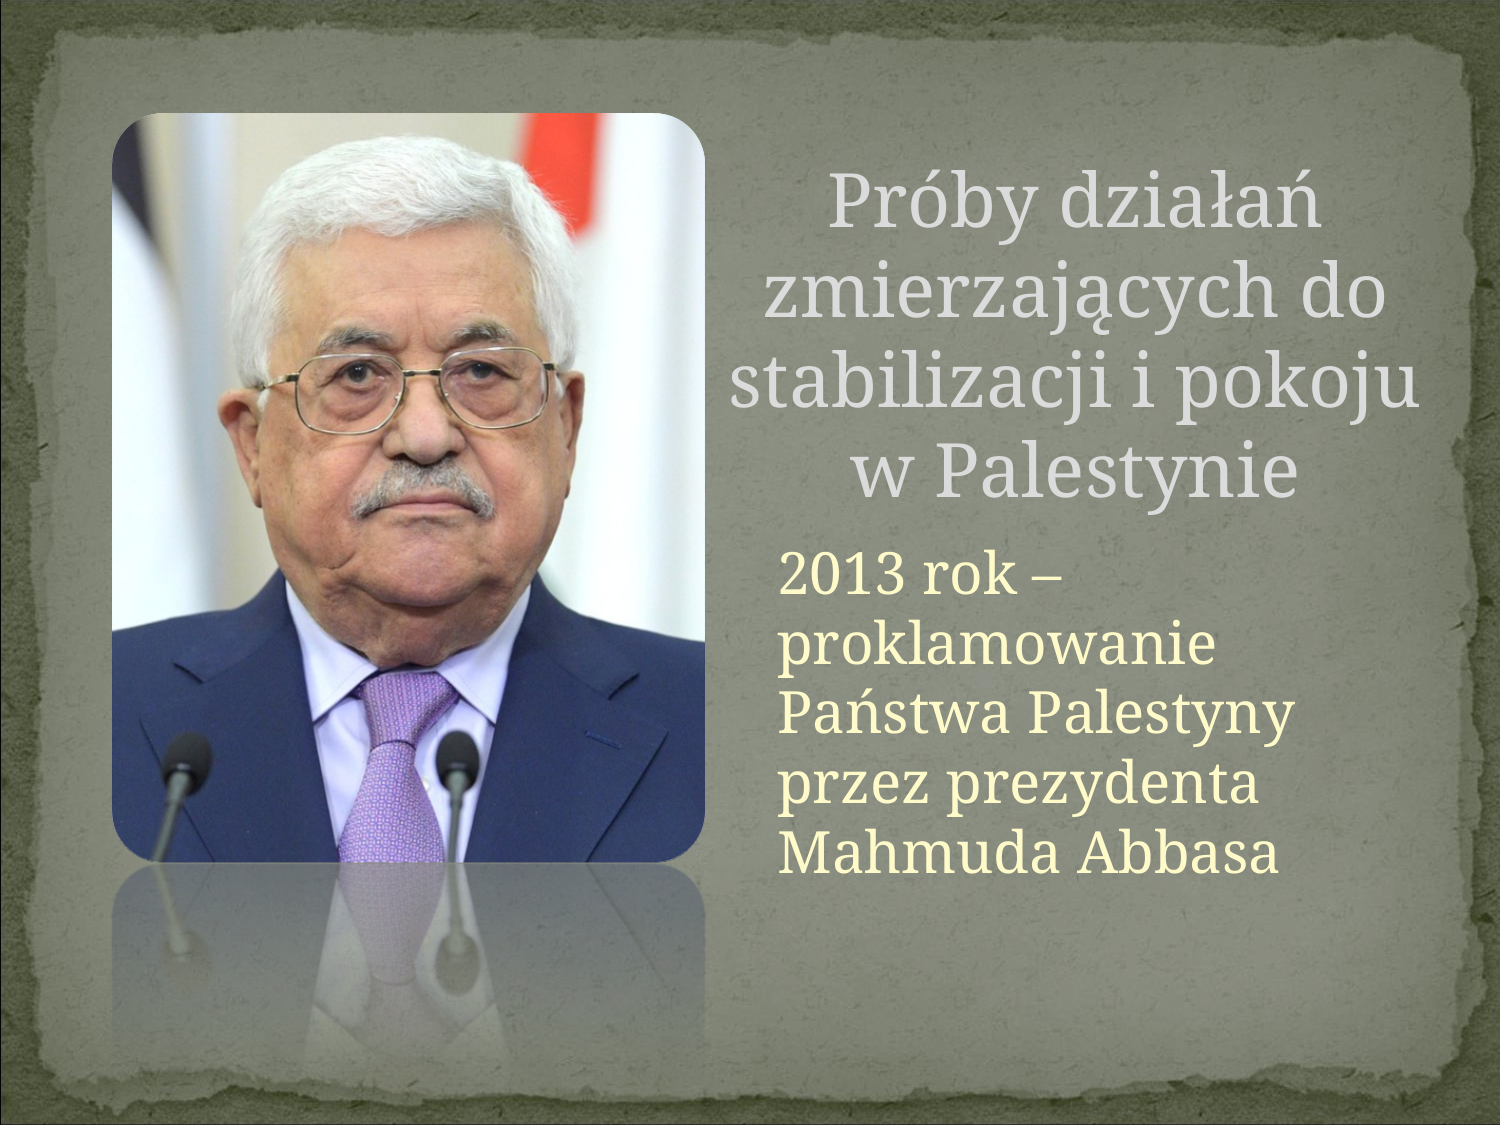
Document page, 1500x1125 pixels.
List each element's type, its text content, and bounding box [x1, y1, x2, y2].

text_box Próby działań zmierzających do stabilizacji i pokoju w Palestynie [685, 95, 1467, 520]
picture [0, 0, 1500, 1125]
text_box 2013 rok – proklamowanie Państwa Palestyny przez prezydenta Mahmuda Abbasa [762, 491, 1429, 1000]
